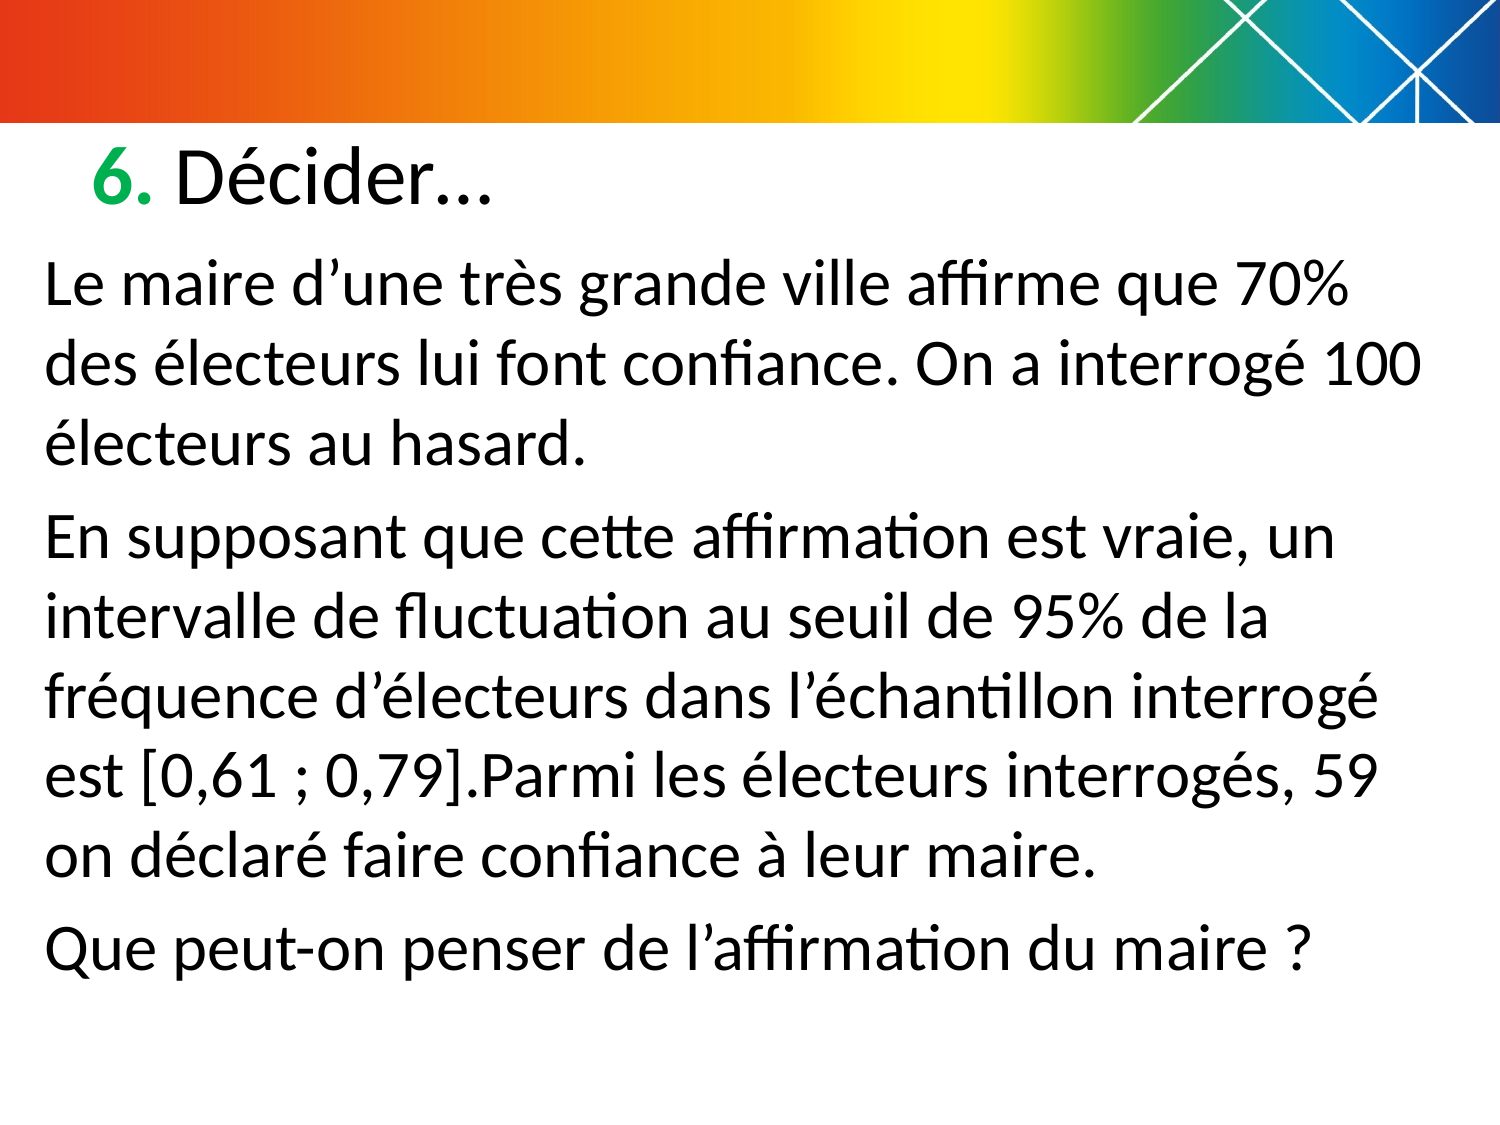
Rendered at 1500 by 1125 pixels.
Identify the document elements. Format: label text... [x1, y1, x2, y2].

title 6. Décider… [76, 113, 1427, 255]
text_box Le maire d’une très grande ville affirme que 70% des électeurs lui font confiance. On a interrogé 100 électeurs au hasard. En supposant que cette affirmation est vraie, un intervalle de fluctuation au seuil de 95% de la fréquence d’électeurs dans l’échantillon interrogé est [0,61 ; 0,79].Parmi les électeurs interrogés, 59 on déclaré faire confiance à leur maire. Que peut-on penser de l’affirmation du maire ? [29, 231, 1471, 992]
picture [0, 0, 1347, 123]
picture [1340, 0, 1500, 123]
